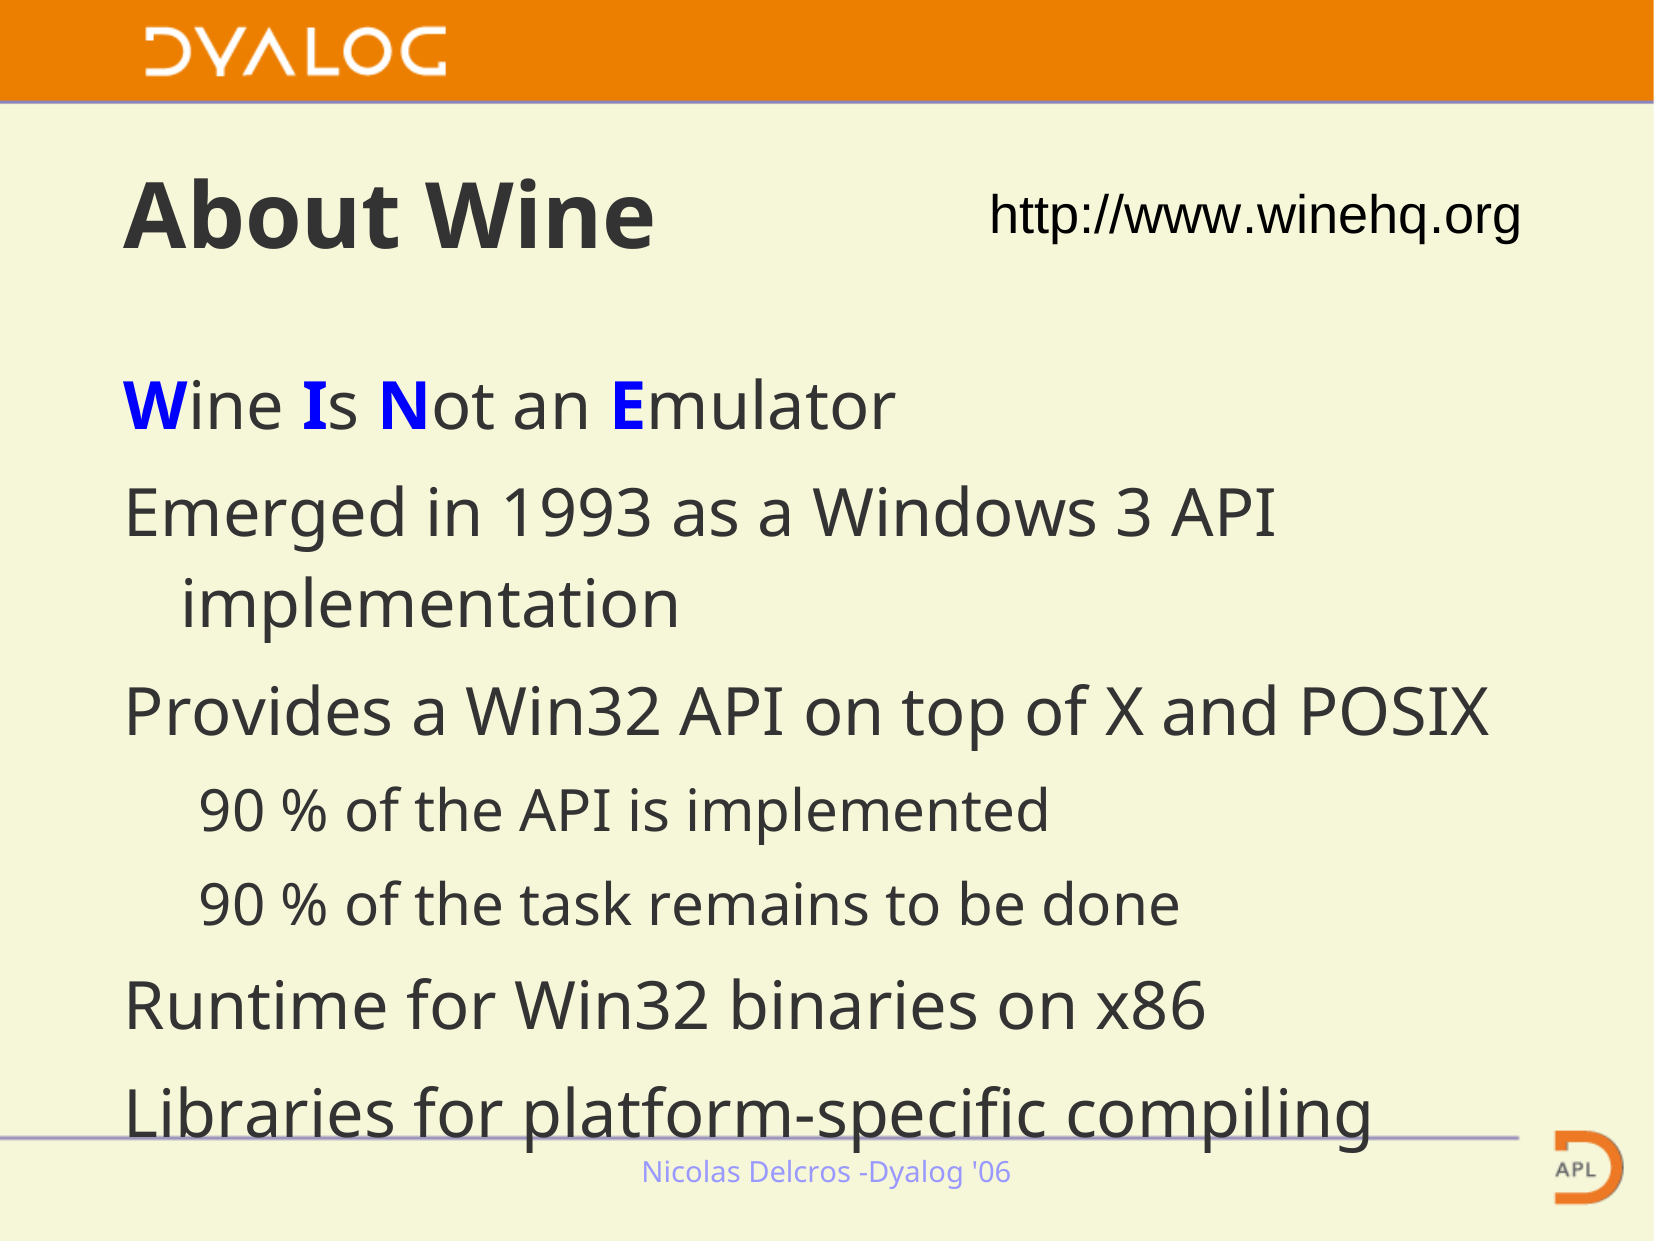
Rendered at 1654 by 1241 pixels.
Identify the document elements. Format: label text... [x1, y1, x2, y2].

title About Wine [124, 83, 1530, 344]
list Wine Is Not an Emulator Emerged in 1993 as a Windows 3 API implementation Provides a Win32 API on top of X and POSIX 90 % of the API is implemented 90 % of the task remains to be done Runtime for Win32 binaries on x86 Libraries for platform-specific compiling [124, 358, 1530, 1033]
picture [0, 0, 1654, 1241]
text_box http://www.winehq.org [974, 177, 1565, 253]
